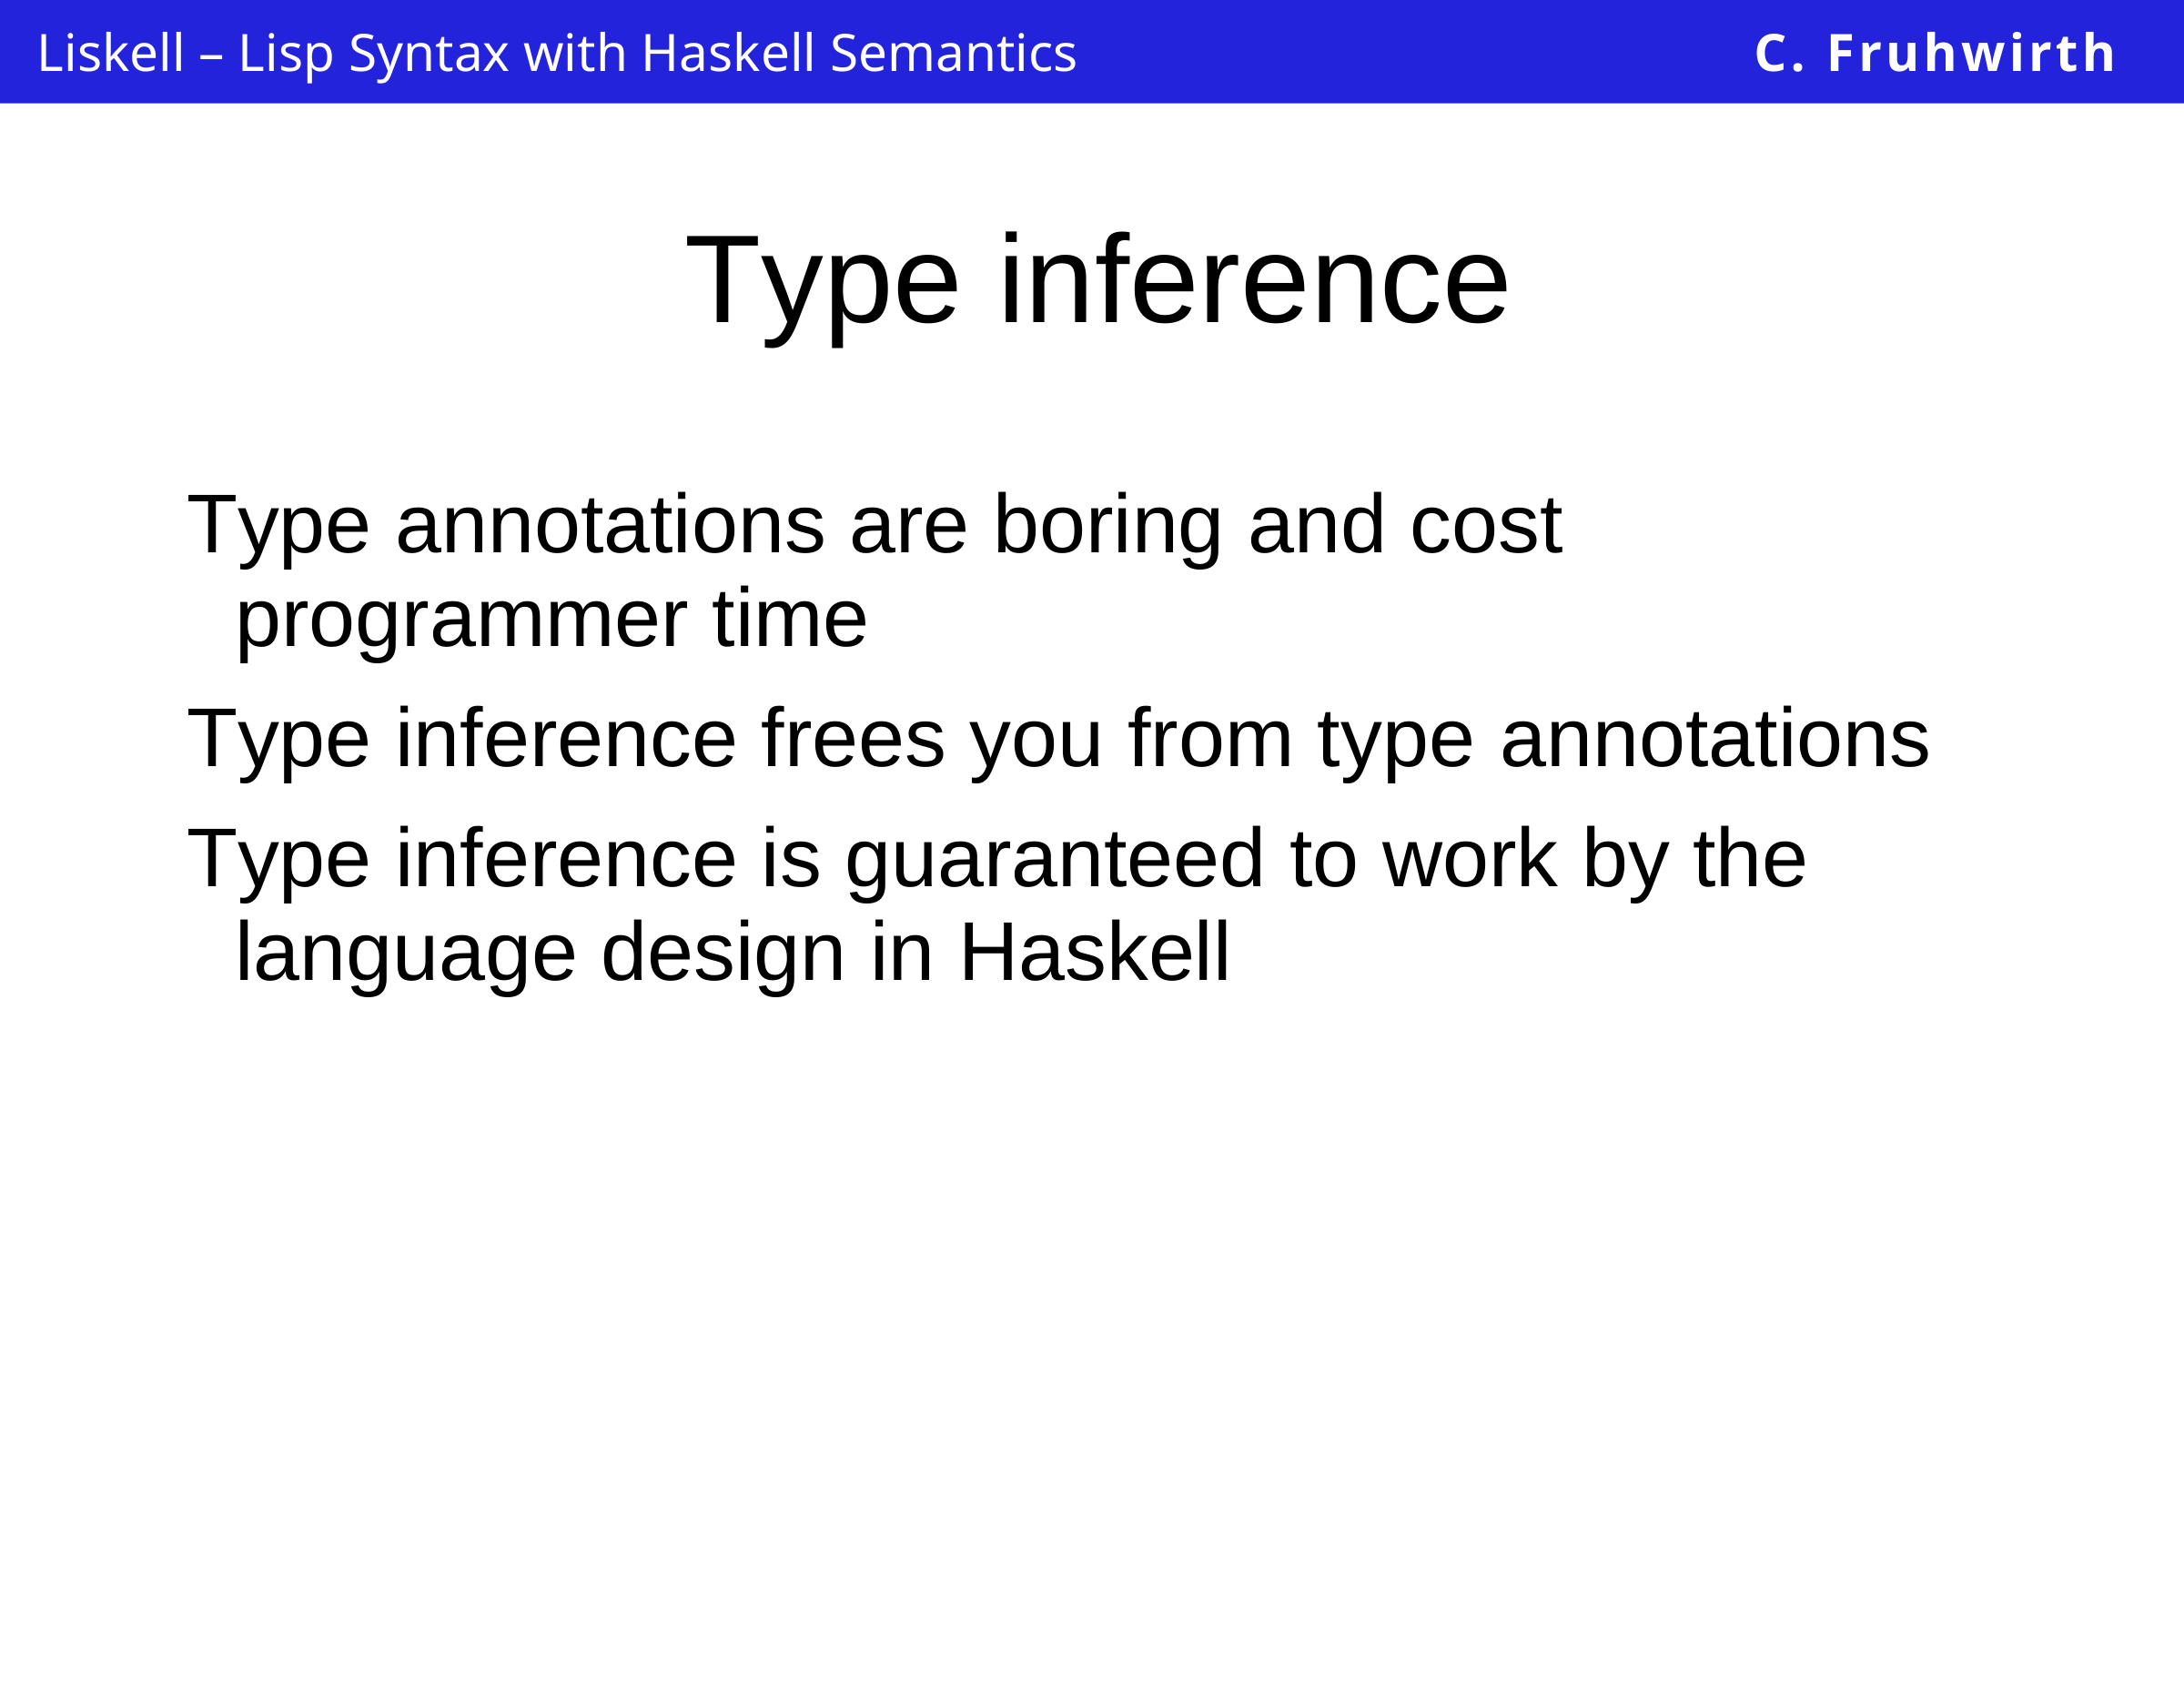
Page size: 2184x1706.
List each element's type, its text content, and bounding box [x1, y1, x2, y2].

list Type annotations are boring and cost programmer time Type inference frees you from type annotations Type inference is guaranteed to work by the language design in Haskell [170, 478, 2014, 1512]
title Type inference [116, 143, 2082, 415]
